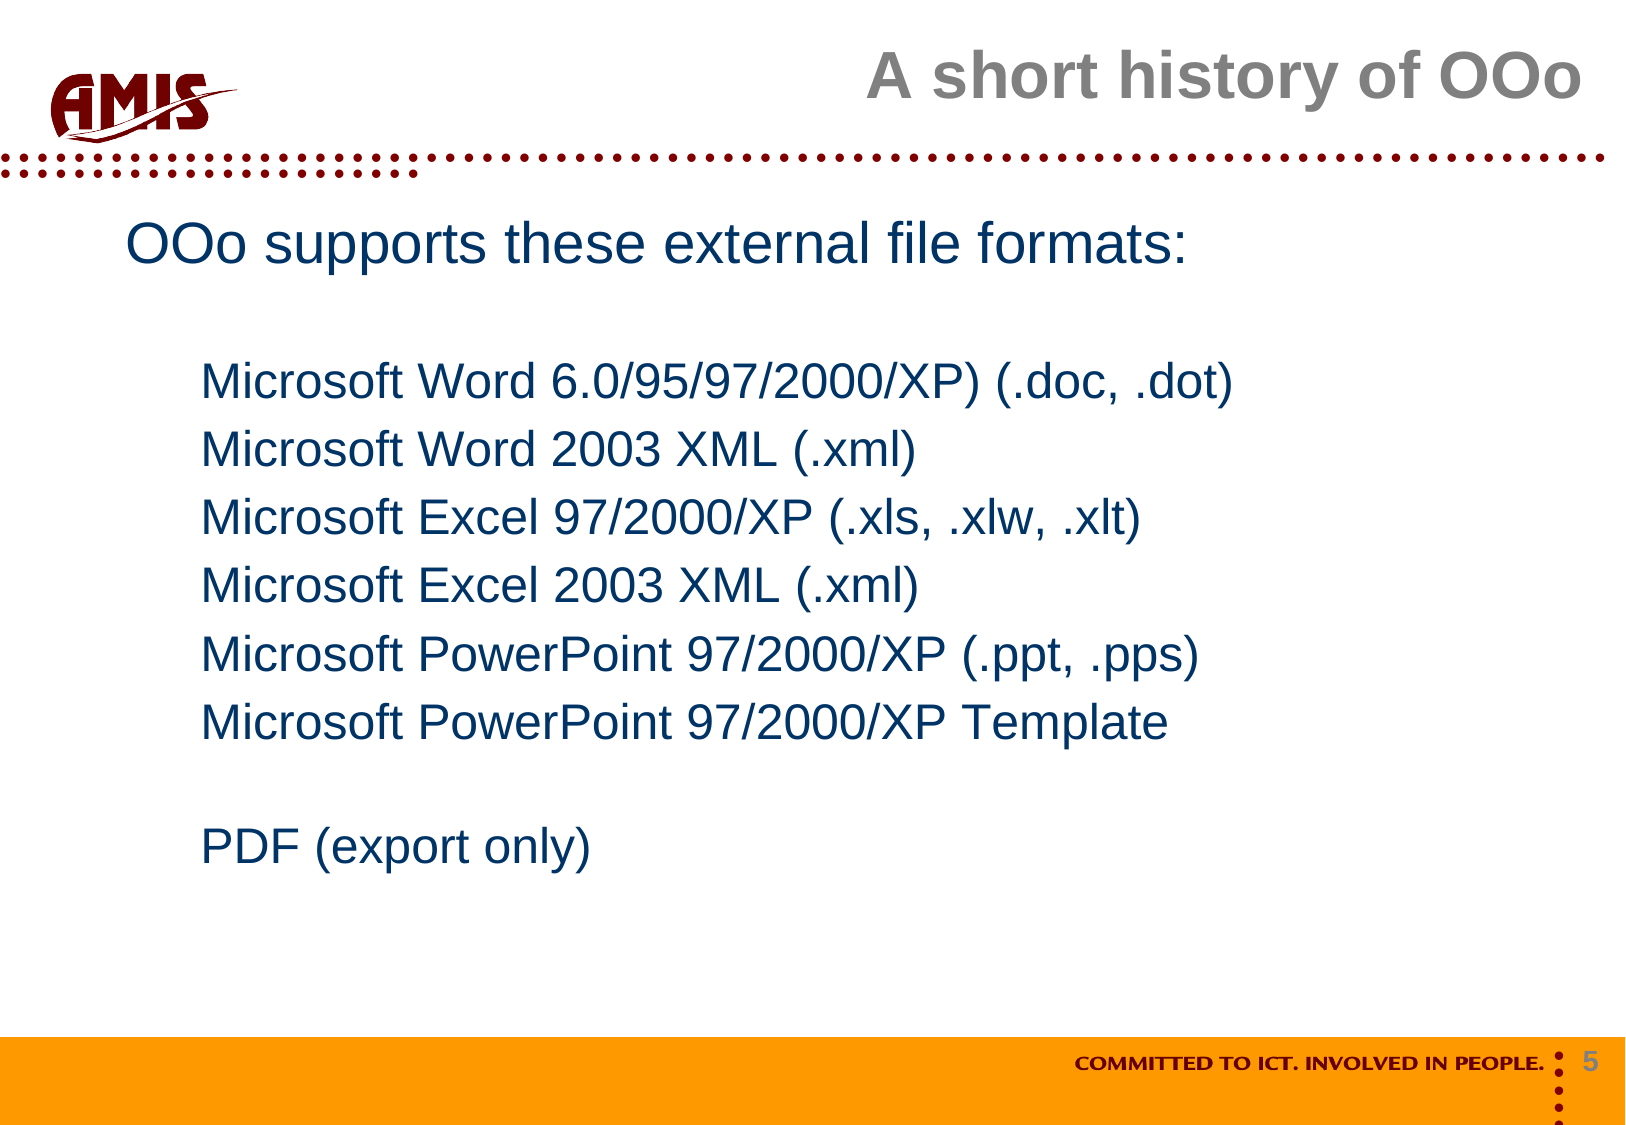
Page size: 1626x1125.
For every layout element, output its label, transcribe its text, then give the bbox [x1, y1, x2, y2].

picture [50, 73, 238, 144]
list OOo supports these external file formats: Microsoft Word 6.0/95/97/2000/XP) (.doc, .dot) Microsoft Word 2003 XML (.xml) Microsoft Excel 97/2000/XP (.xls, .xlw, .xlt) Microsoft Excel 2003 XML (.xml) Microsoft PowerPoint 97/2000/XP (.ppt, .pps) Microsoft PowerPoint 97/2000/XP Template PDF (export only) [124, 210, 1500, 1061]
picture [1074, 1055, 1544, 1071]
title A short history of OOo [262, 27, 1585, 123]
